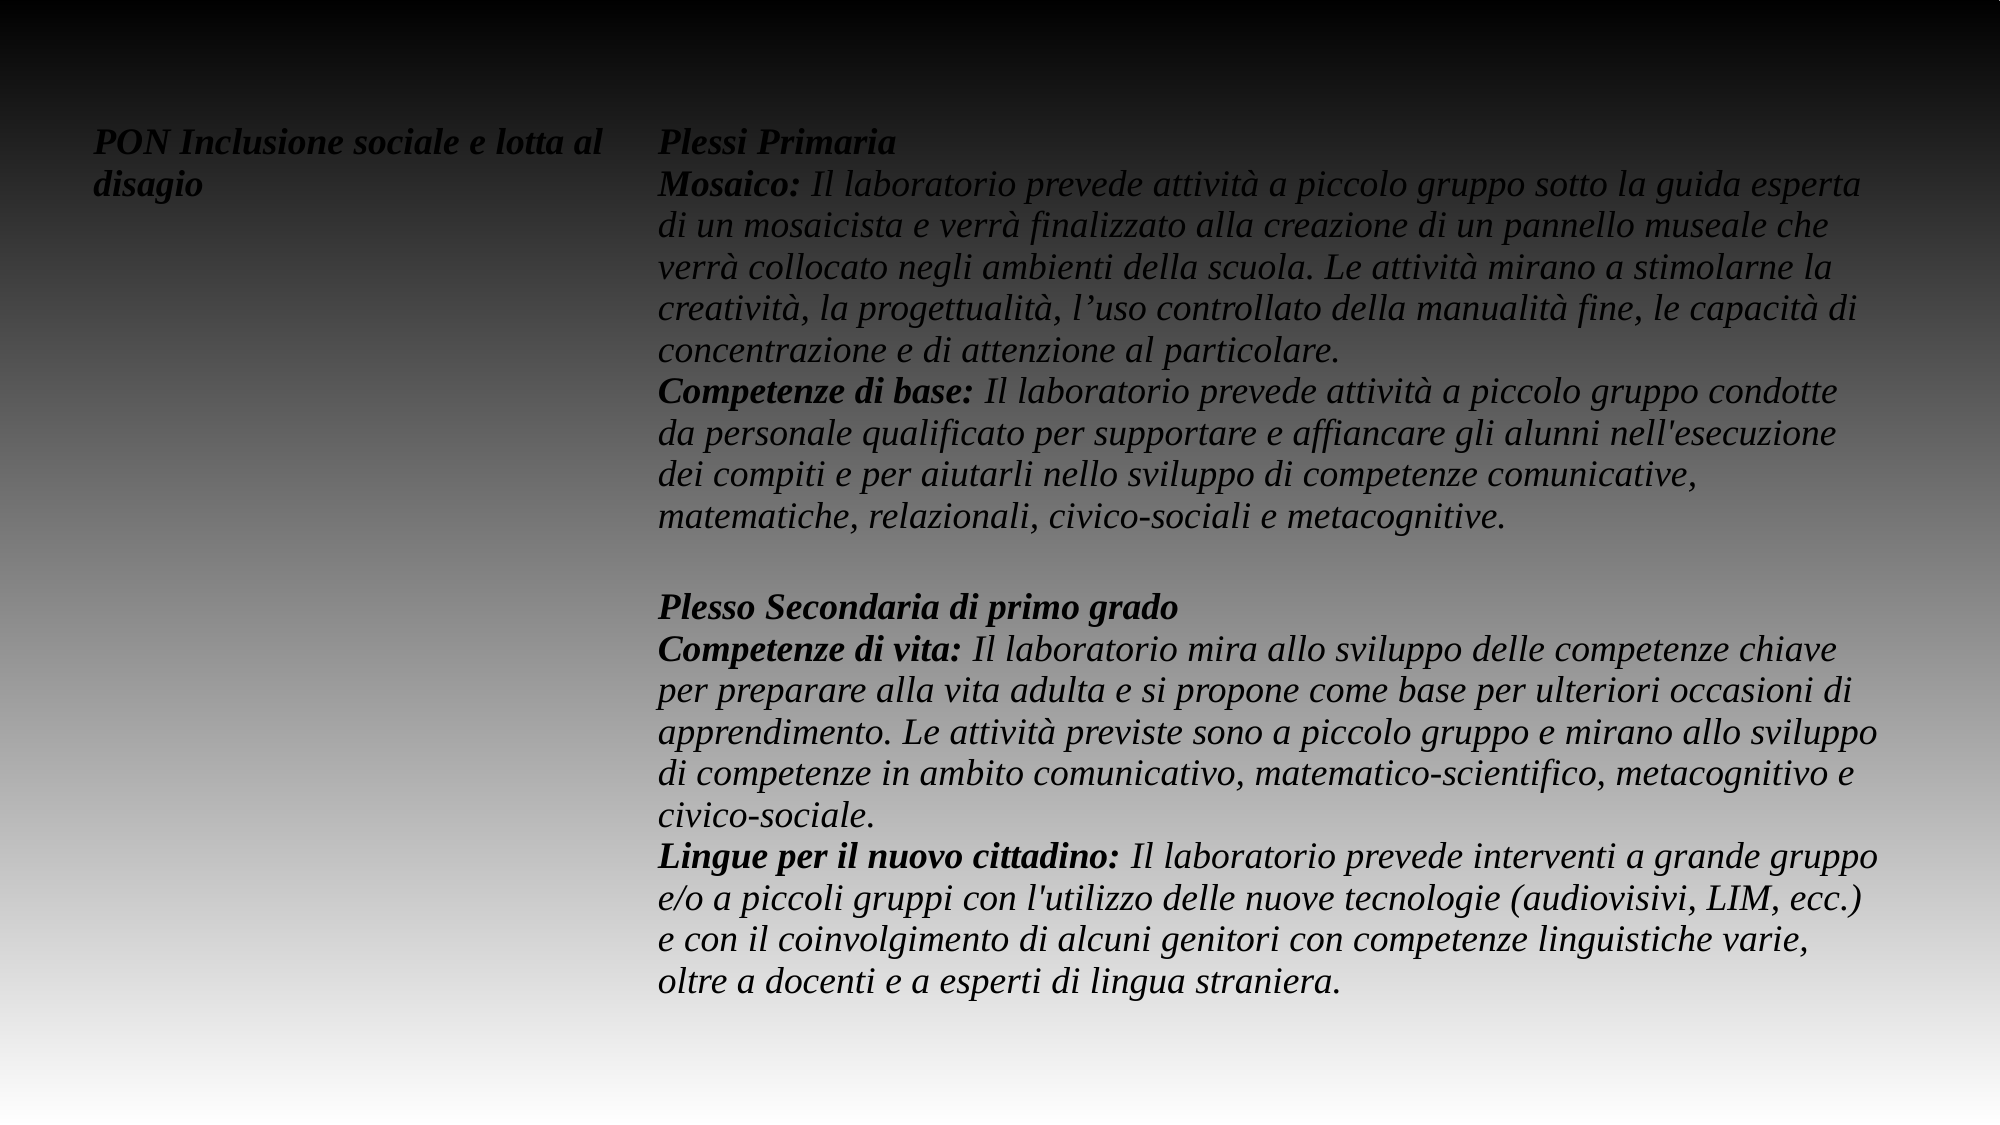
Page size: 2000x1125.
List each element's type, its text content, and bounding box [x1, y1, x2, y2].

table_cell [78, 579, 643, 1044]
table_header PON Inclusione sociale e lotta al disagio [78, 114, 643, 579]
table_cell Plesso Secondaria di primo grado Competenze di vita: Il laboratorio mira allo sviluppo delle competenze chiave per preparare alla vita adulta e si propone come base per ulteriori occasioni di apprendimento. Le attività previste sono a piccolo gruppo e mirano allo sviluppo di competenze in ambito comunicativo, matematico-scientifico, metacognitivo e civico-sociale. Lingue per il nuovo cittadino: Il laboratorio prevede interventi a grande gruppo e/o a piccoli gruppi con l'utilizzo delle nuove tecnologie (audiovisivi, LIM, ecc.) e con il coinvolgimento di alcuni genitori con competenze linguistiche varie, oltre a docenti e a esperti di lingua straniera. [643, 579, 1897, 1044]
table_header Plessi Primaria Mosaico: Il laboratorio prevede attività a piccolo gruppo sotto la guida esperta di un mosaicista e verrà finalizzato alla creazione di un pannello museale che verrà collocato negli ambienti della scuola. Le attività mirano a stimolarne la creatività, la progettualità, l’uso controllato della manualità fine, le capacità di concentrazione e di attenzione al particolare. Competenze di base: Il laboratorio prevede attività a piccolo gruppo condotte da personale qualificato per supportare e affiancare gli alunni nell'esecuzione dei compiti e per aiutarli nello sviluppo di competenze comunicative, matematiche, relazionali, civico-sociali e metacognitive. [643, 114, 1897, 579]
